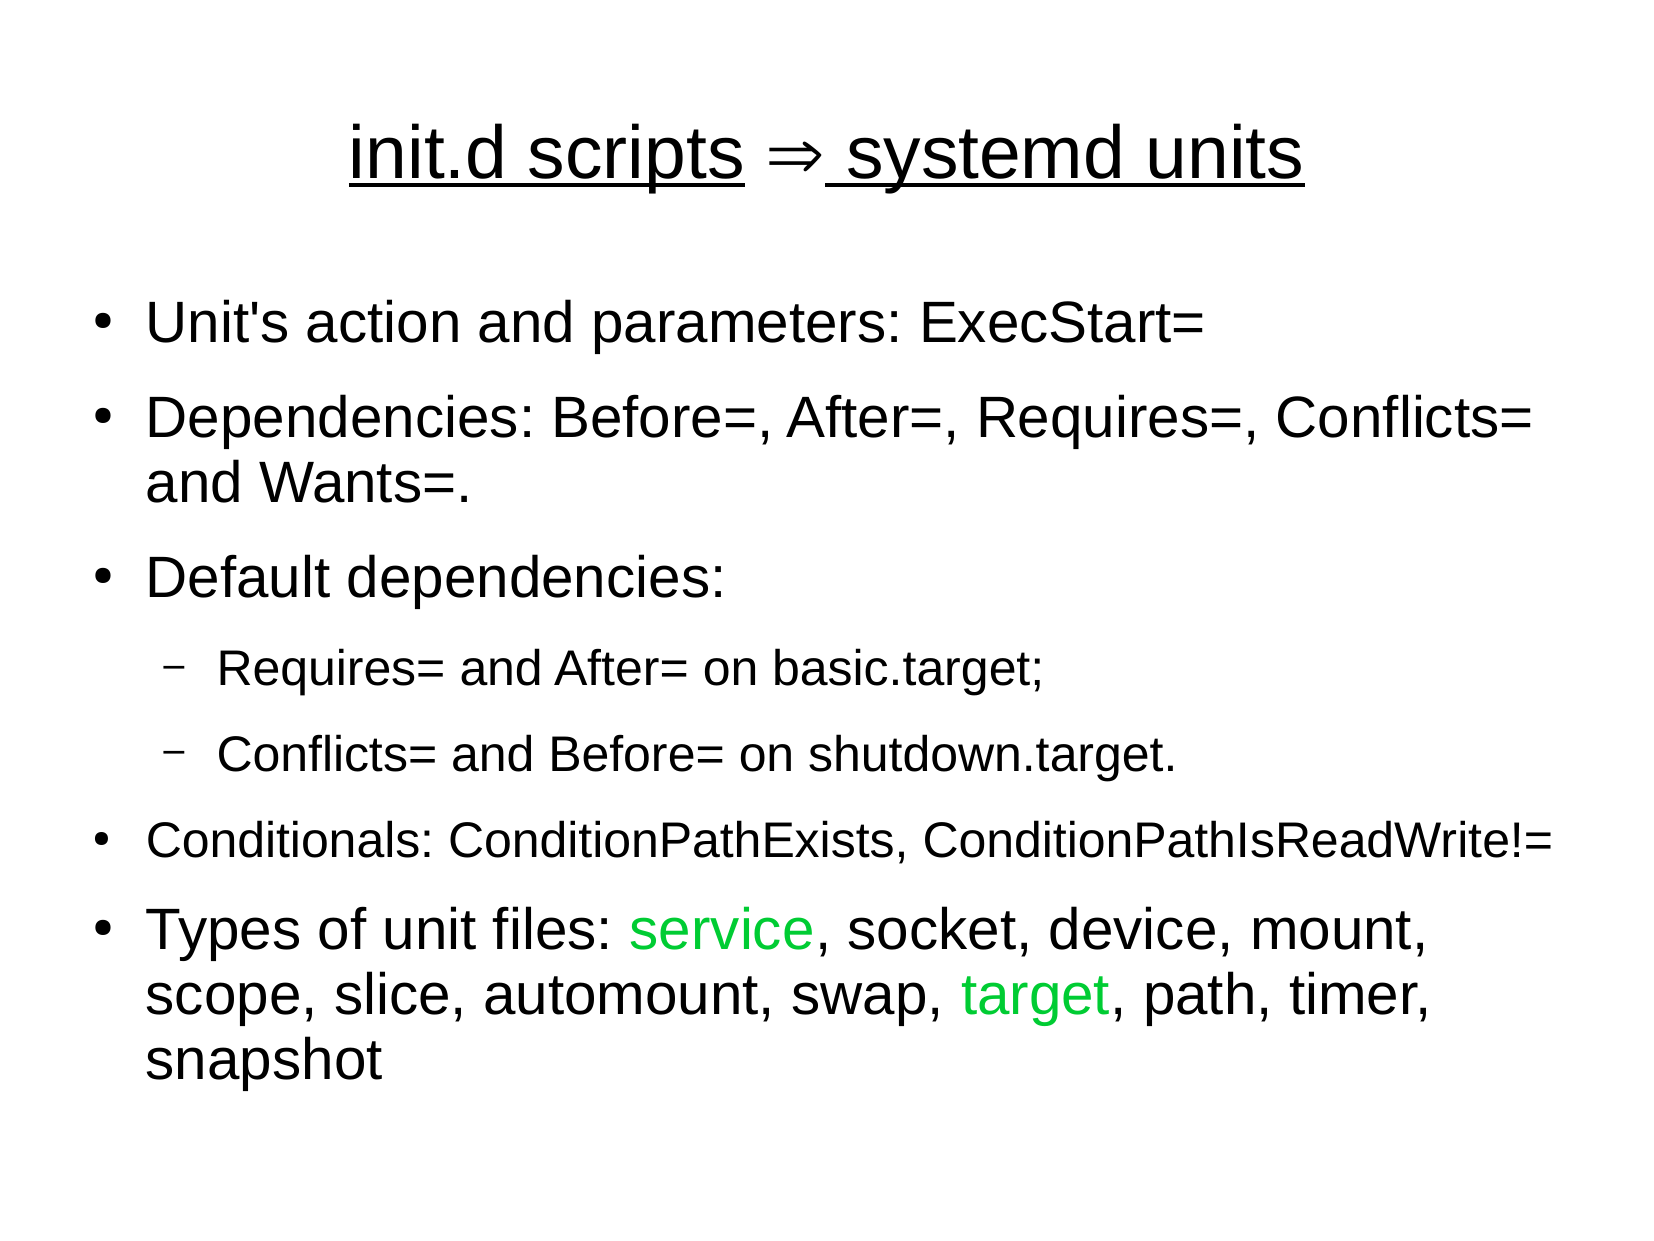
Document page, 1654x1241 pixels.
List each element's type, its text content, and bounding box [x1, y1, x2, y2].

title init.d scripts Þ systemd units [82, 49, 1571, 257]
list Unit's action and parameters: ExecStart= Dependencies: Before=, After=, Requires=, Conflicts= and Wants=. Default dependencies: Requires= and After= on basic.target; Conflicts= and Before= on shutdown.target. Conditionals: ConditionPathExists, ConditionPathIsReadWrite!= Types of unit files: service, socket, device, mount, scope, slice, automount, swap, target, path, timer, snapshot [75, 290, 1571, 1126]
